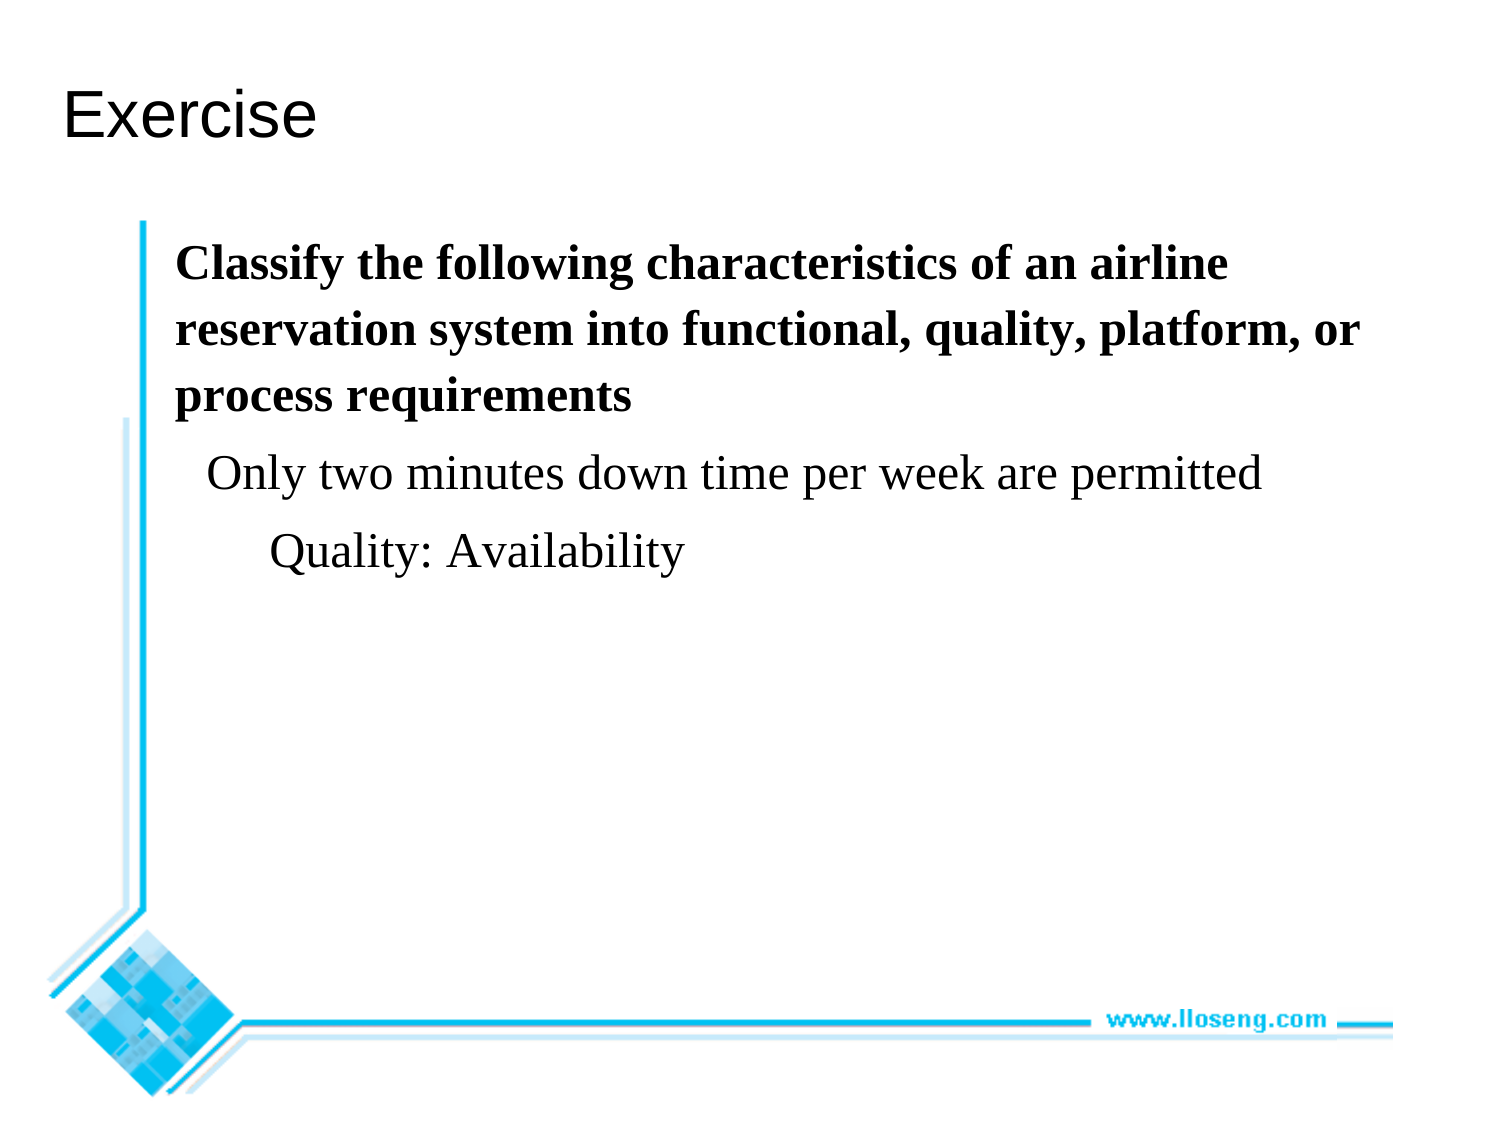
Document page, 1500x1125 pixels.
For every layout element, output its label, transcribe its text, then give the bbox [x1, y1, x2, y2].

list Classify the following characteristics of an airline reservation system into functional, quality, platform, or process requirements Only two minutes down time per week are permitted Quality: Availability [174, 224, 1413, 1013]
title Exercise [62, 37, 1413, 188]
picture [35, 209, 1393, 1099]
